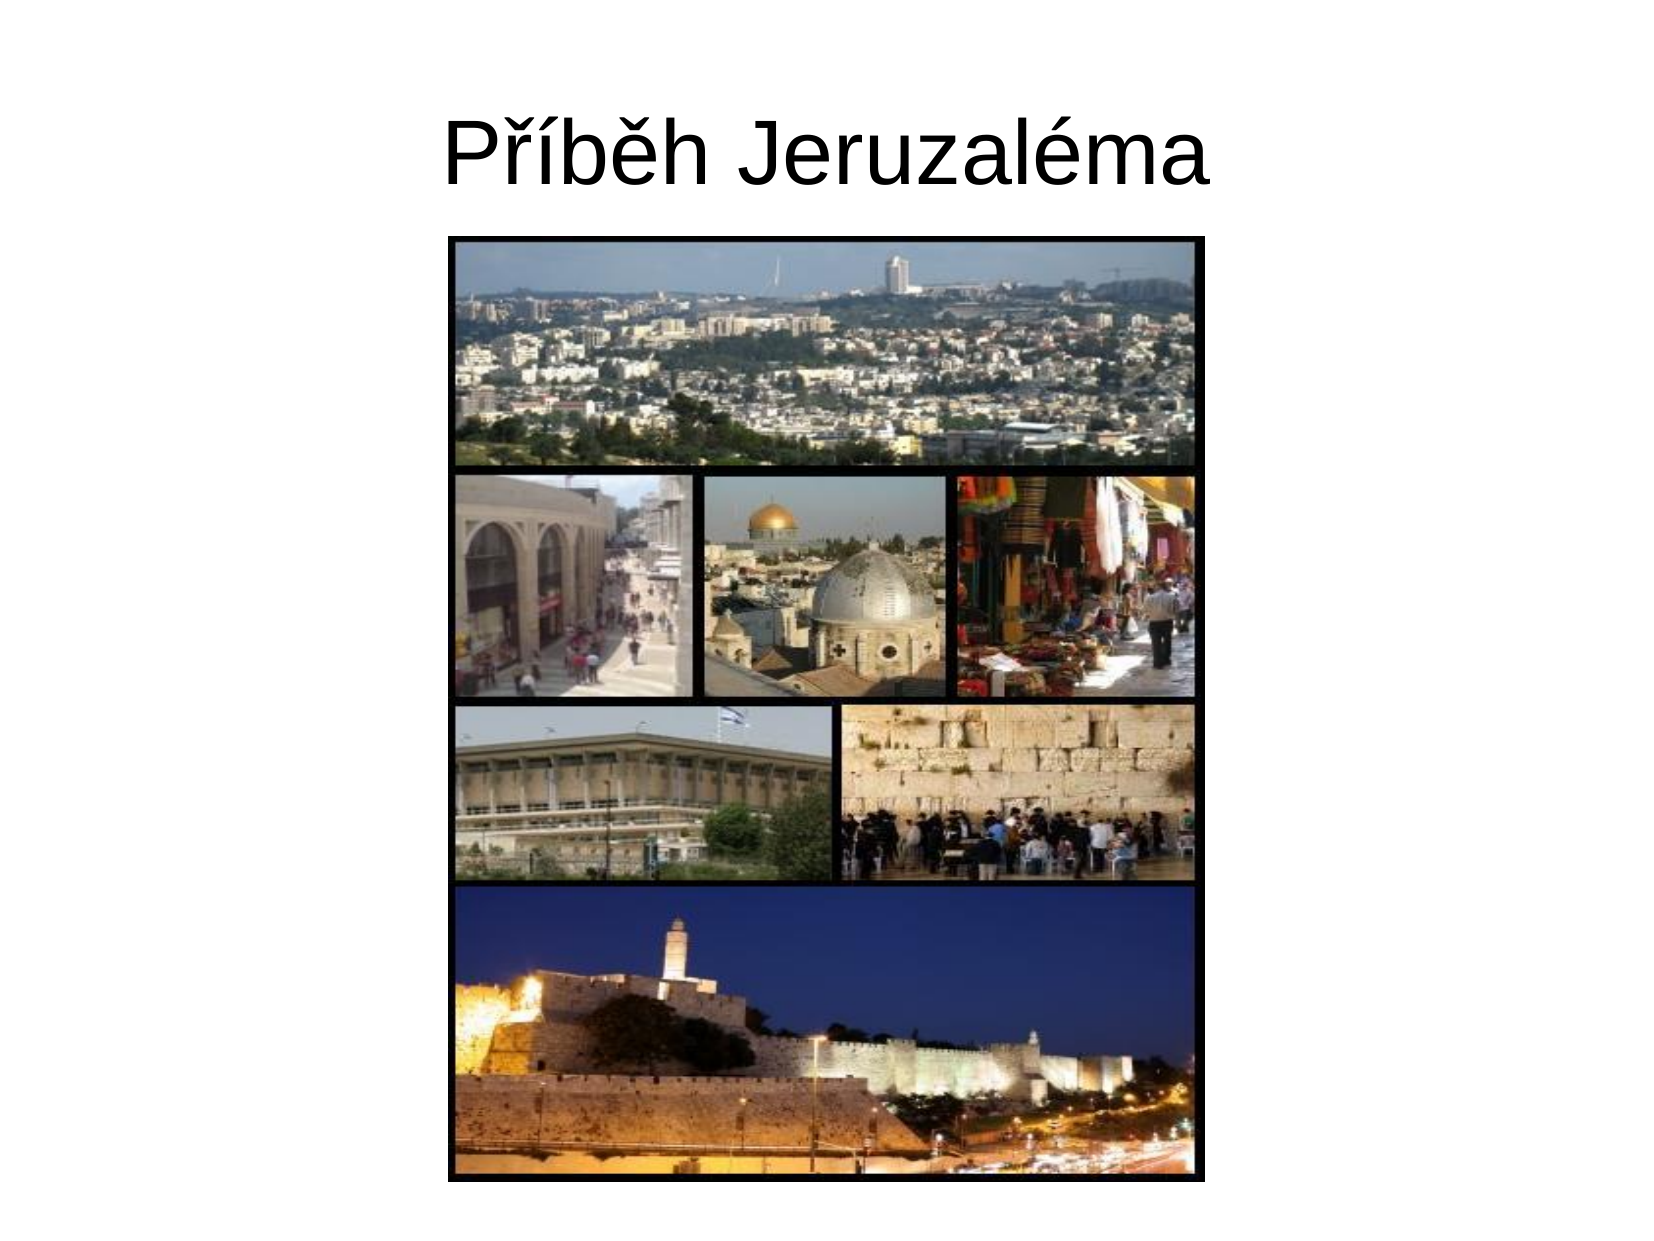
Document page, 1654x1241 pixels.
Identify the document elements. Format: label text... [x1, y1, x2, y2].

title Příběh Jeruzaléma [82, 49, 1571, 257]
picture [448, 236, 1205, 1182]
